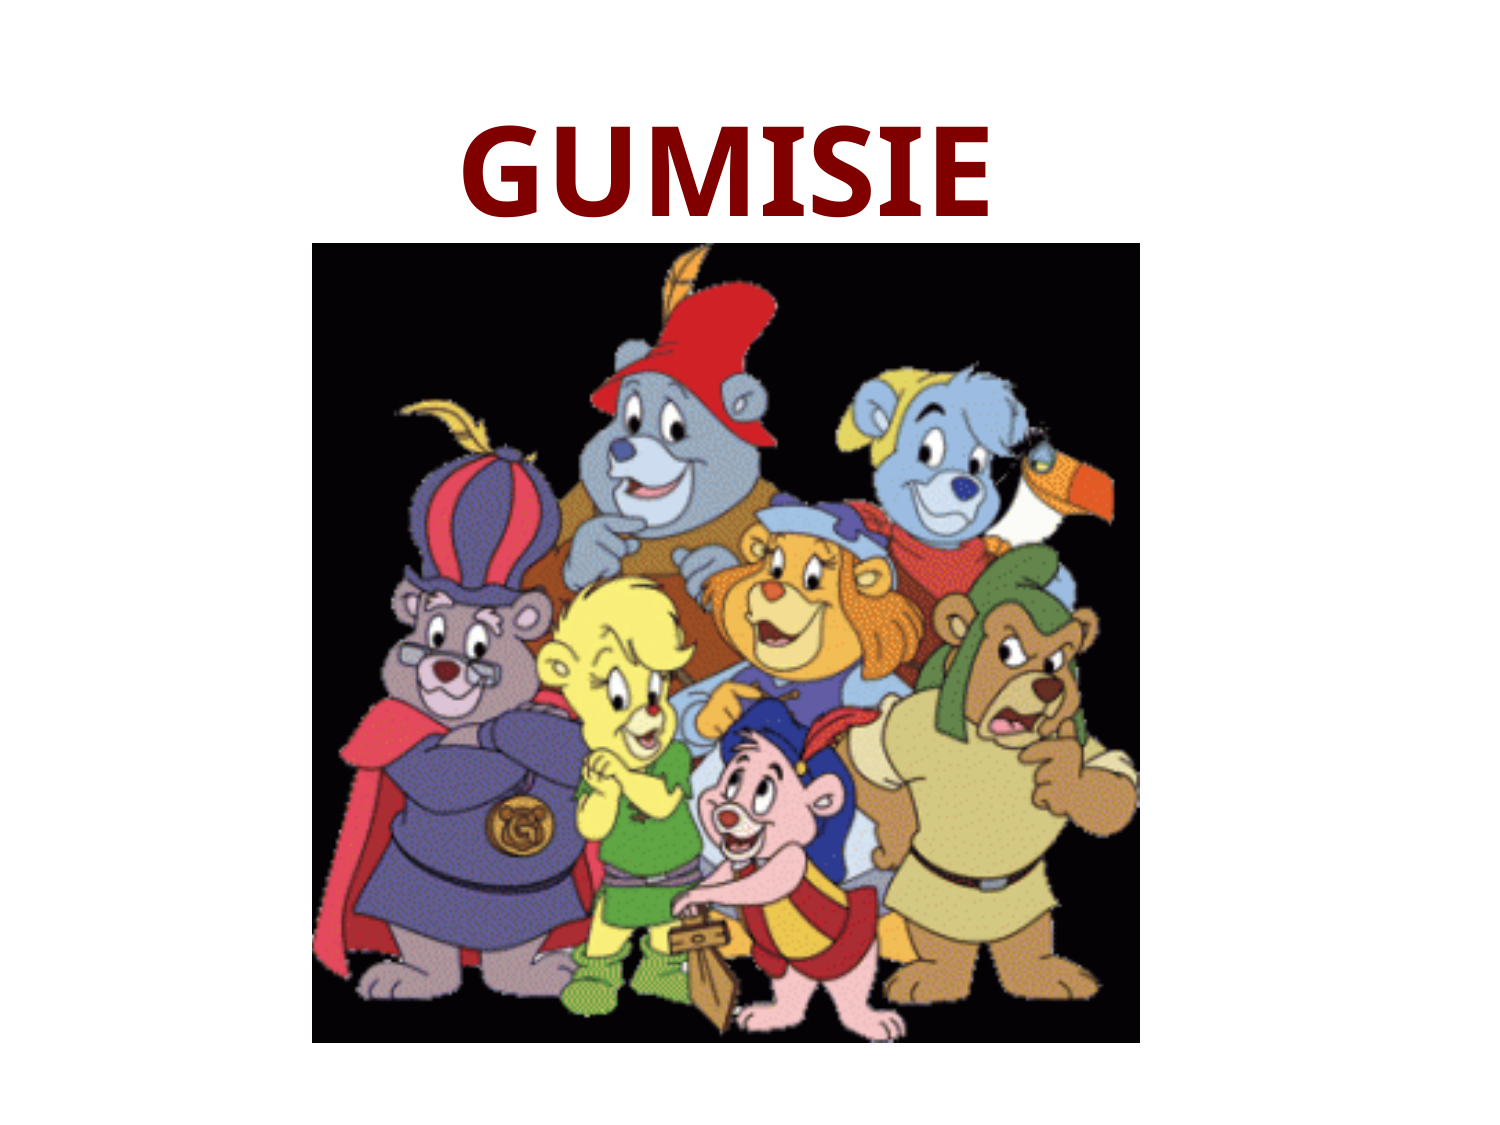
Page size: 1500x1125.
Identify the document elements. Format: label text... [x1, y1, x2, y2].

title GUMISIE [135, 78, 1317, 256]
picture [312, 243, 1140, 1043]
